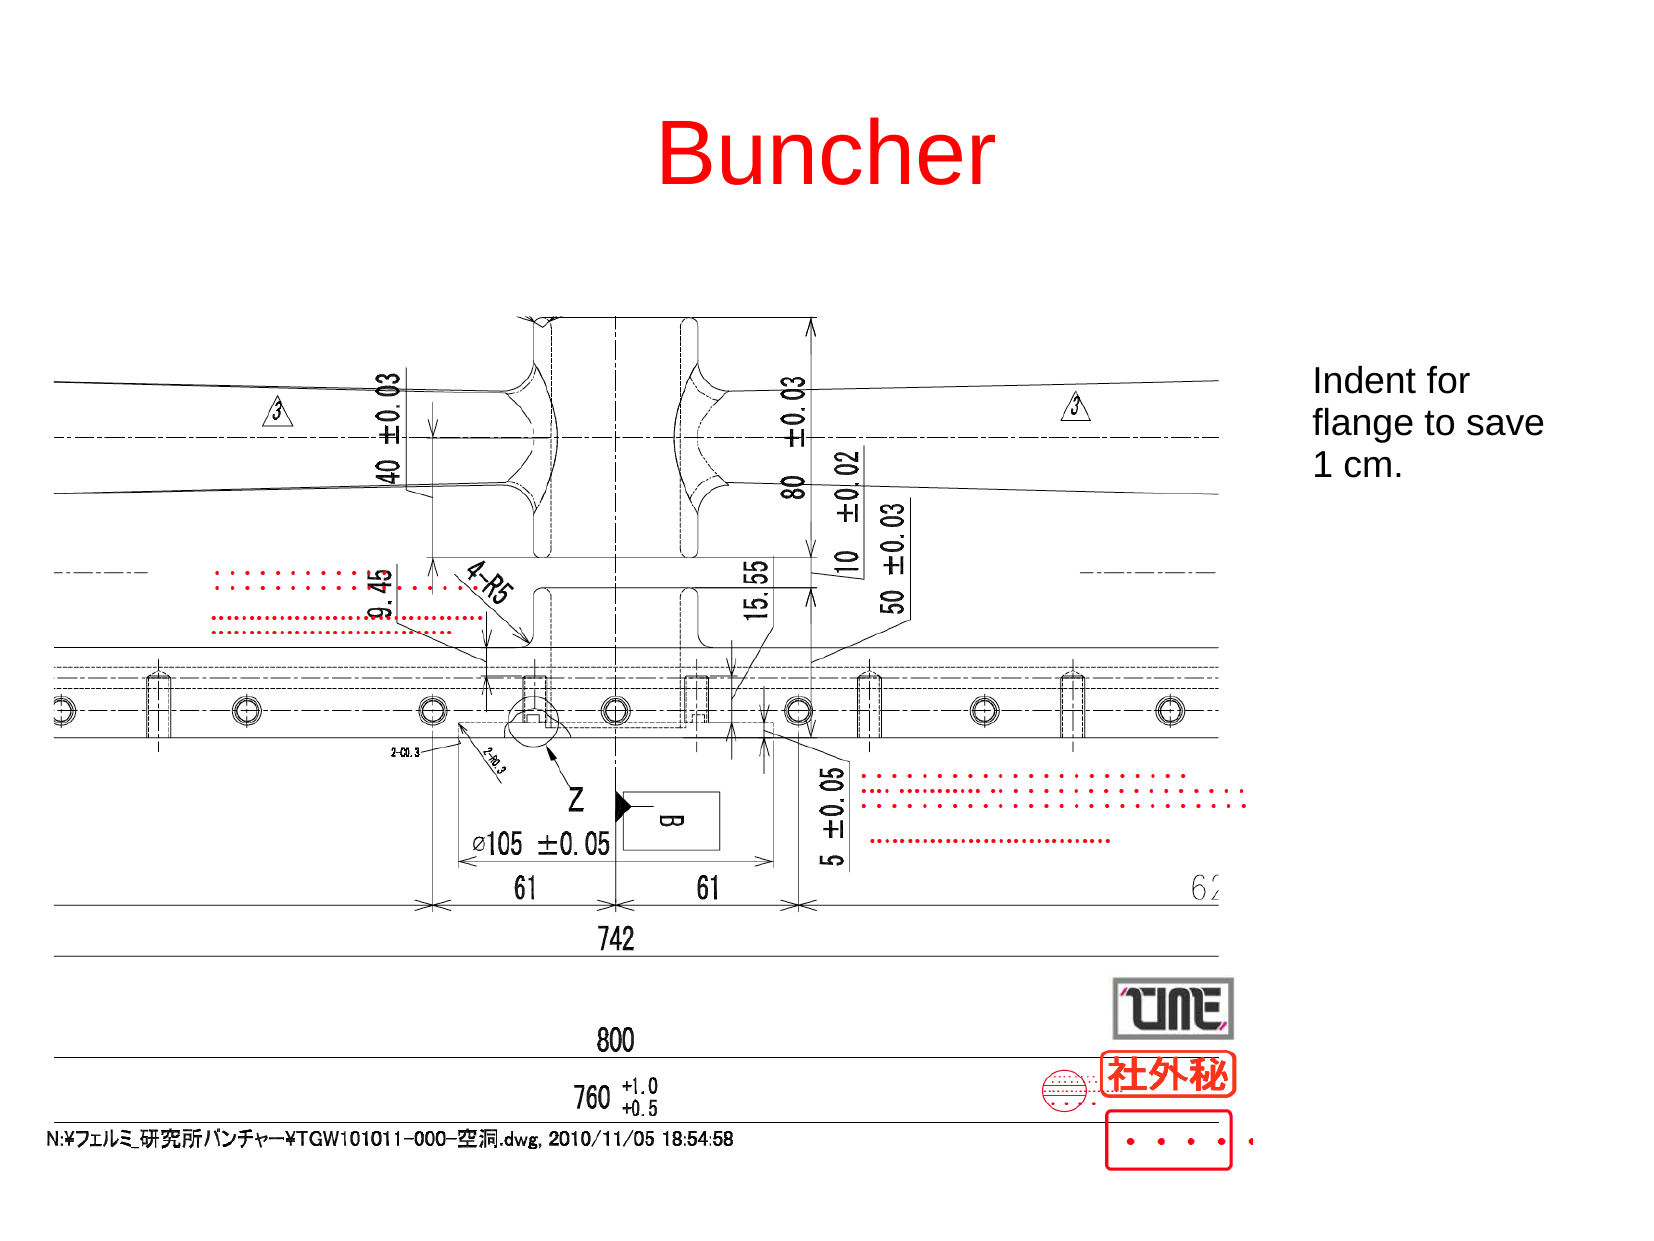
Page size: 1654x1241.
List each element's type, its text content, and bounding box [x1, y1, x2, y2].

title Buncher [82, 56, 1571, 250]
text_box Indent for flange to save 1 cm. [1297, 352, 1561, 494]
picture [4, 291, 1253, 1179]
